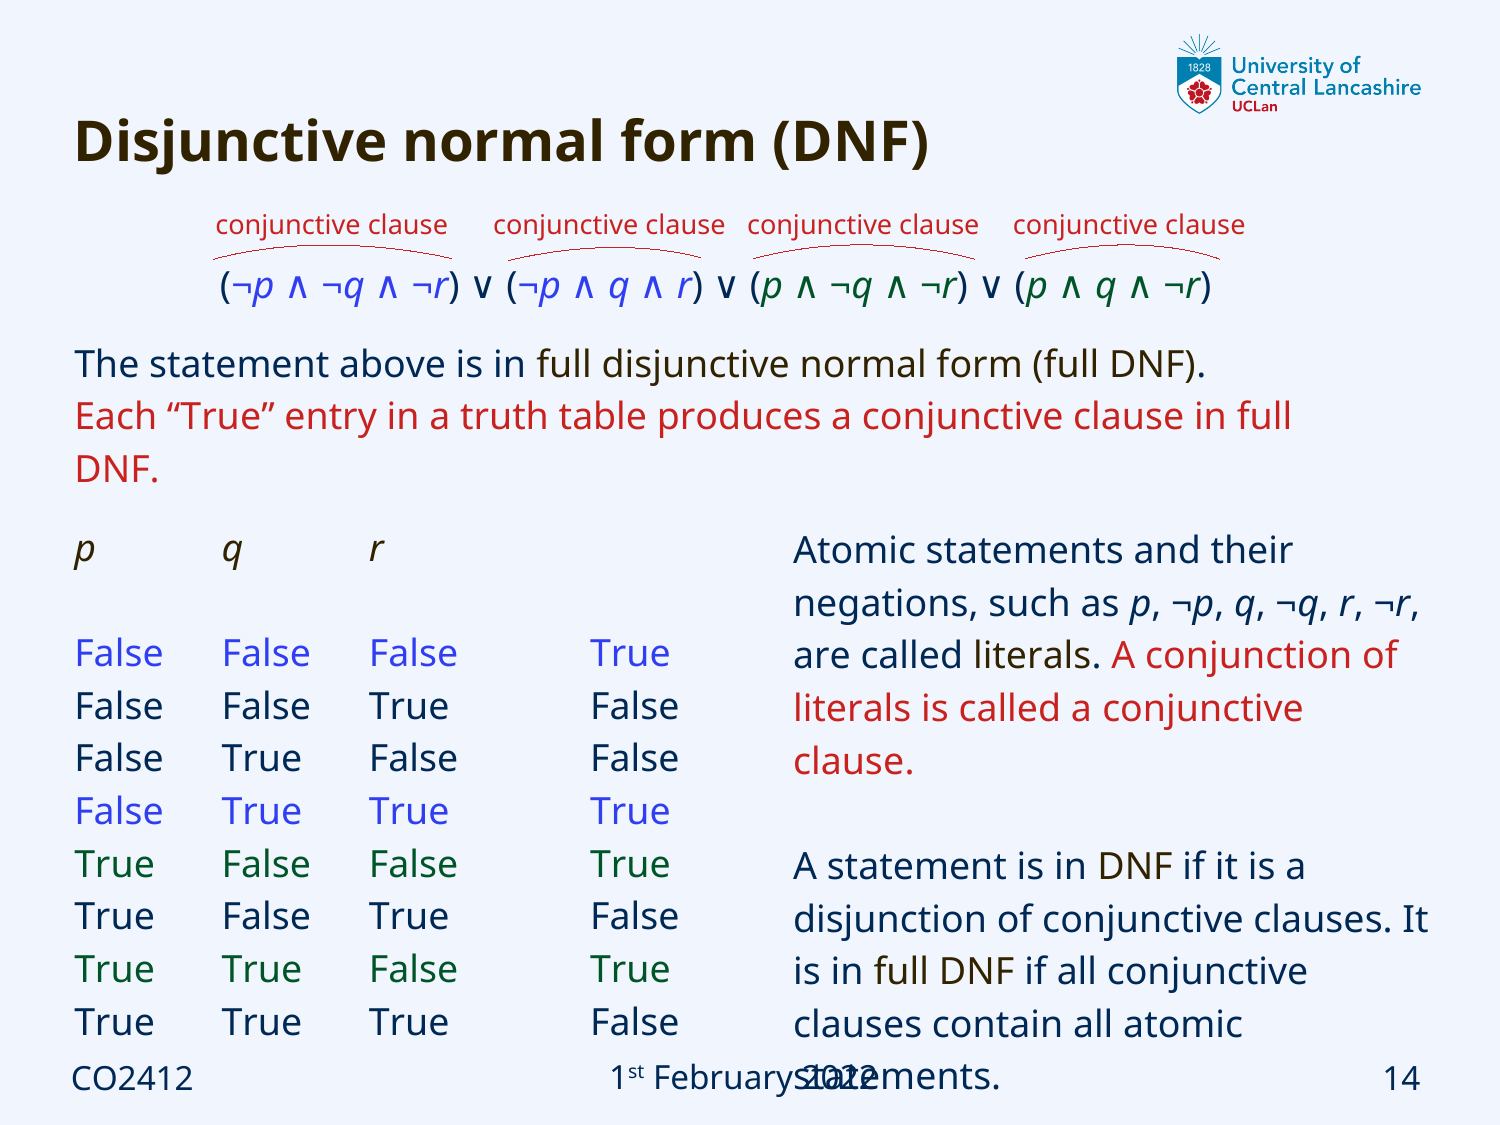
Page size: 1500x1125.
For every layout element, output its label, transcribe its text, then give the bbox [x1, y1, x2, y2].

picture [1177, 34, 1421, 54]
text_box conjunctive clause [459, 200, 713, 248]
text_box conjunctive clause [713, 200, 979, 248]
text_box (¬p ∧ ¬q ∧ ¬r) ∨ (¬p ∧ q ∧ r) ∨ (p ∧ ¬q ∧ ¬r) ∨ (p ∧ q ∧ ¬r) The statement above is in full disjunctive normal form (full DNF). Each “True” entry in a truth table produces a conjunctive clause in full DNF. p q r False False False True False False True False False True False False False True True True True False False True True False True False True True False True True True True False [59, 245, 1372, 998]
text_box conjunctive clause [181, 200, 459, 248]
text_box conjunctive clause [979, 200, 1279, 261]
text_box Atomic statements and their negations, such as p, ¬p, q, ¬q, r, ¬r, are called literals. A conjunction of literals is called a conjunctive clause. A statement is in DNF if it is a disjunction of conjunctive clauses. It is in full DNF if all conjunctive clauses contain all atomic statements. [778, 511, 1449, 1000]
title Disjunctive normal form (DNF) [58, 54, 1500, 224]
